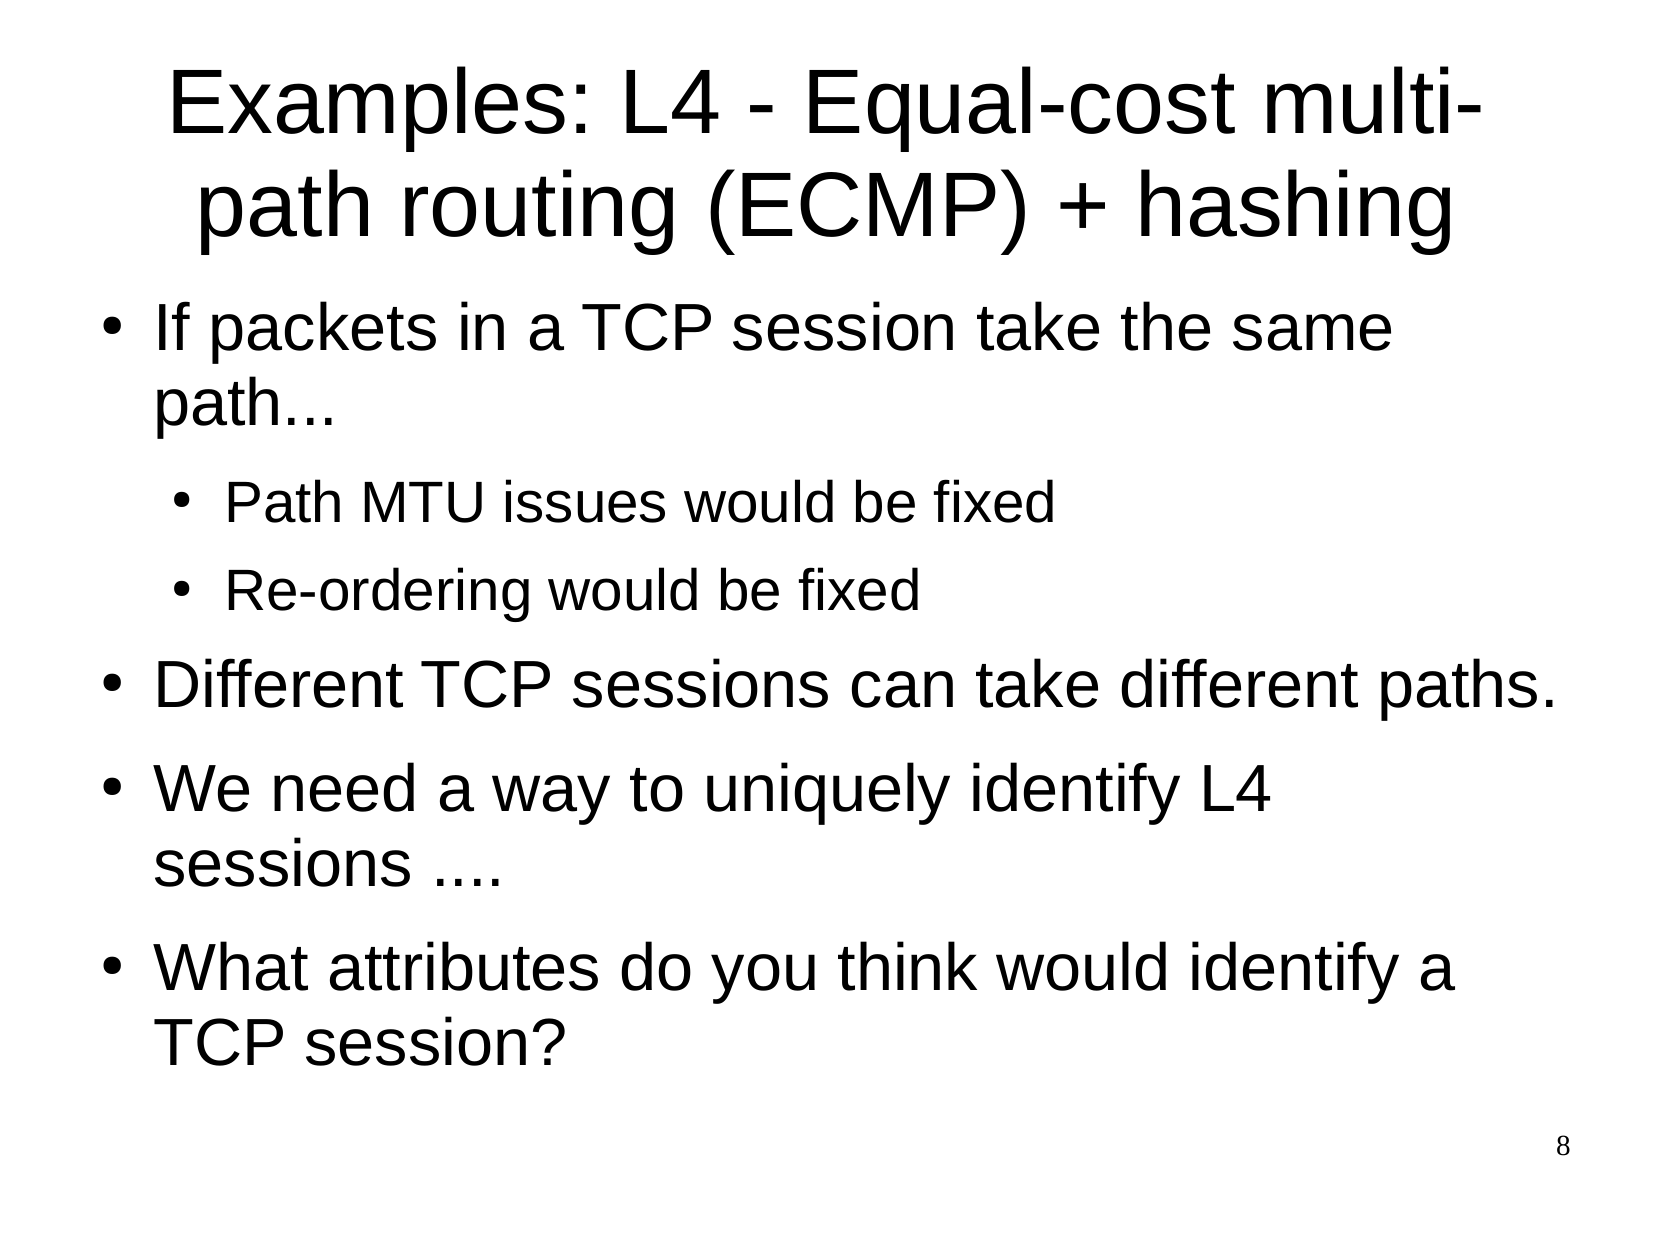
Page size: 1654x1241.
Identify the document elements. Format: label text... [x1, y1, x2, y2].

list If packets in a TCP session take the same path... Path MTU issues would be fixed Re-ordering would be fixed Different TCP sessions can take different paths. We need a way to uniquely identify L4 sessions .... What attributes do you think would identify a TCP session? [82, 290, 1571, 1173]
title Examples: L4 - Equal-cost multi-path routing (ECMP) + hashing [82, 49, 1571, 257]
